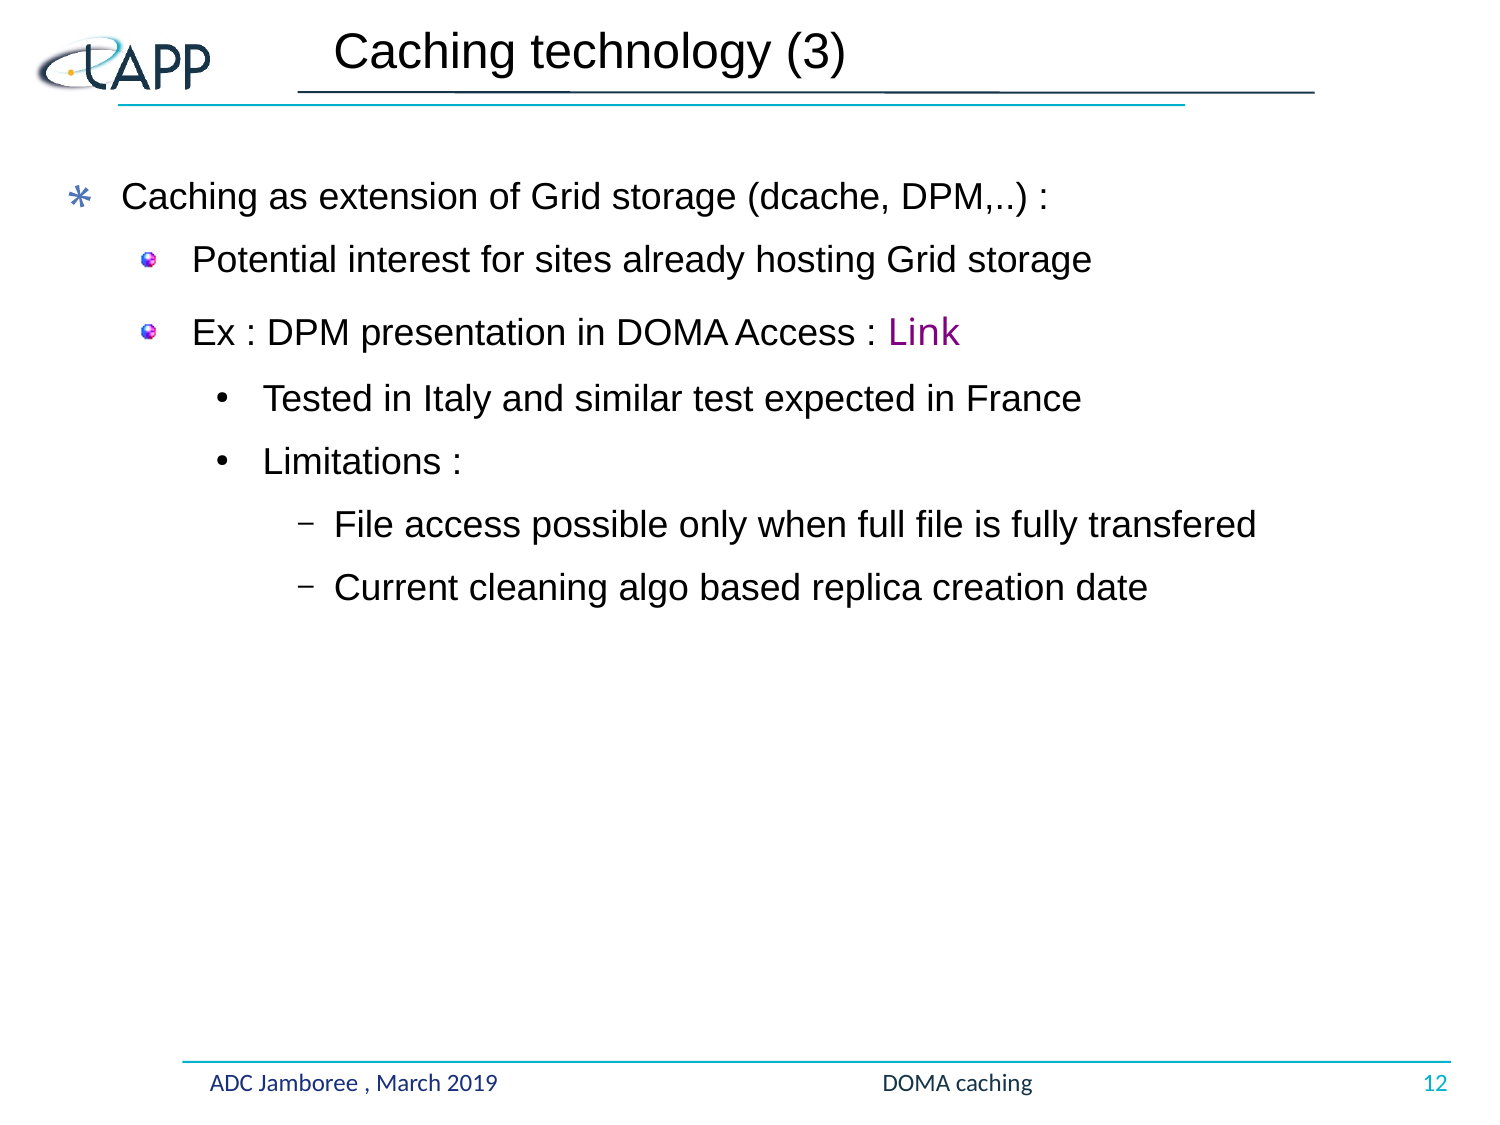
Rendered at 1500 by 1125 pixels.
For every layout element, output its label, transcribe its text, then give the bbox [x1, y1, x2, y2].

text_box Caching as extension of Grid storage (dcache, DPM,..) : Potential interest for sites already hosting Grid storage Ex : DPM presentation in DOMA Access : Link Tested in Italy and similar test expected in France Limitations : File access possible only when full file is fully transfered Current cleaning algo based replica creation date [35, 146, 1489, 745]
picture [32, 33, 210, 93]
text_box DOMA caching [704, 1058, 1211, 1111]
slide_number 1 [1293, 1058, 1463, 1111]
text_box ADC Jamboree , March 2019 [194, 1058, 628, 1111]
title Caching technology (3) [318, 11, 1288, 86]
